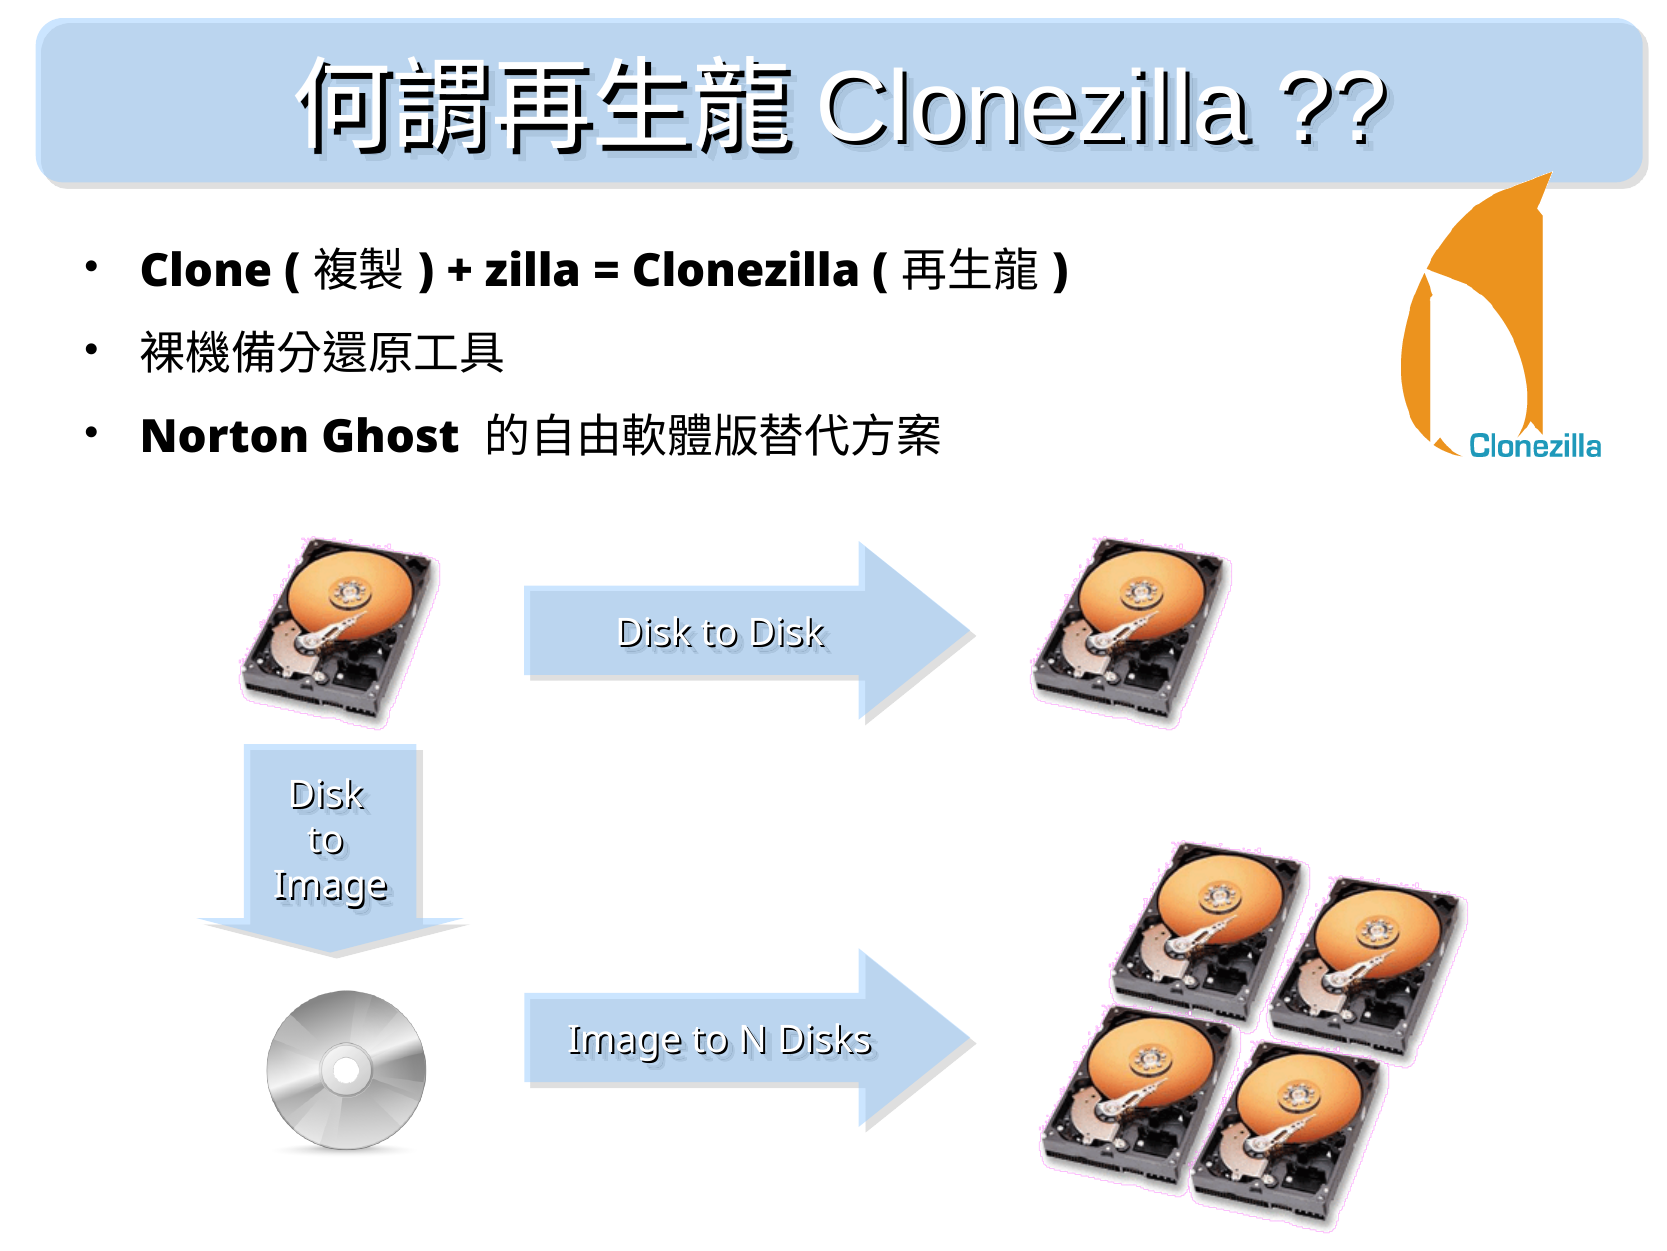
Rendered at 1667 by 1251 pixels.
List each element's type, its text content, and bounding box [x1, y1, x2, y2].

text_box Disk to Disk [524, 541, 971, 720]
picture [226, 519, 449, 742]
picture [1026, 823, 1477, 1245]
text_box 何謂再生龍Clonezilla ?? [35, 18, 1643, 183]
list Clone (複製) + zilla = Clonezilla (再生龍) 裸機備分還原工具 Norton Ghost 的自由軟體版替代方案 [83, 232, 1584, 506]
picture [1017, 519, 1241, 742]
chart [1368, 160, 1618, 473]
text_box Image to N Disks [524, 948, 971, 1127]
picture [255, 982, 434, 1161]
text_box Disk to Image [196, 744, 465, 953]
